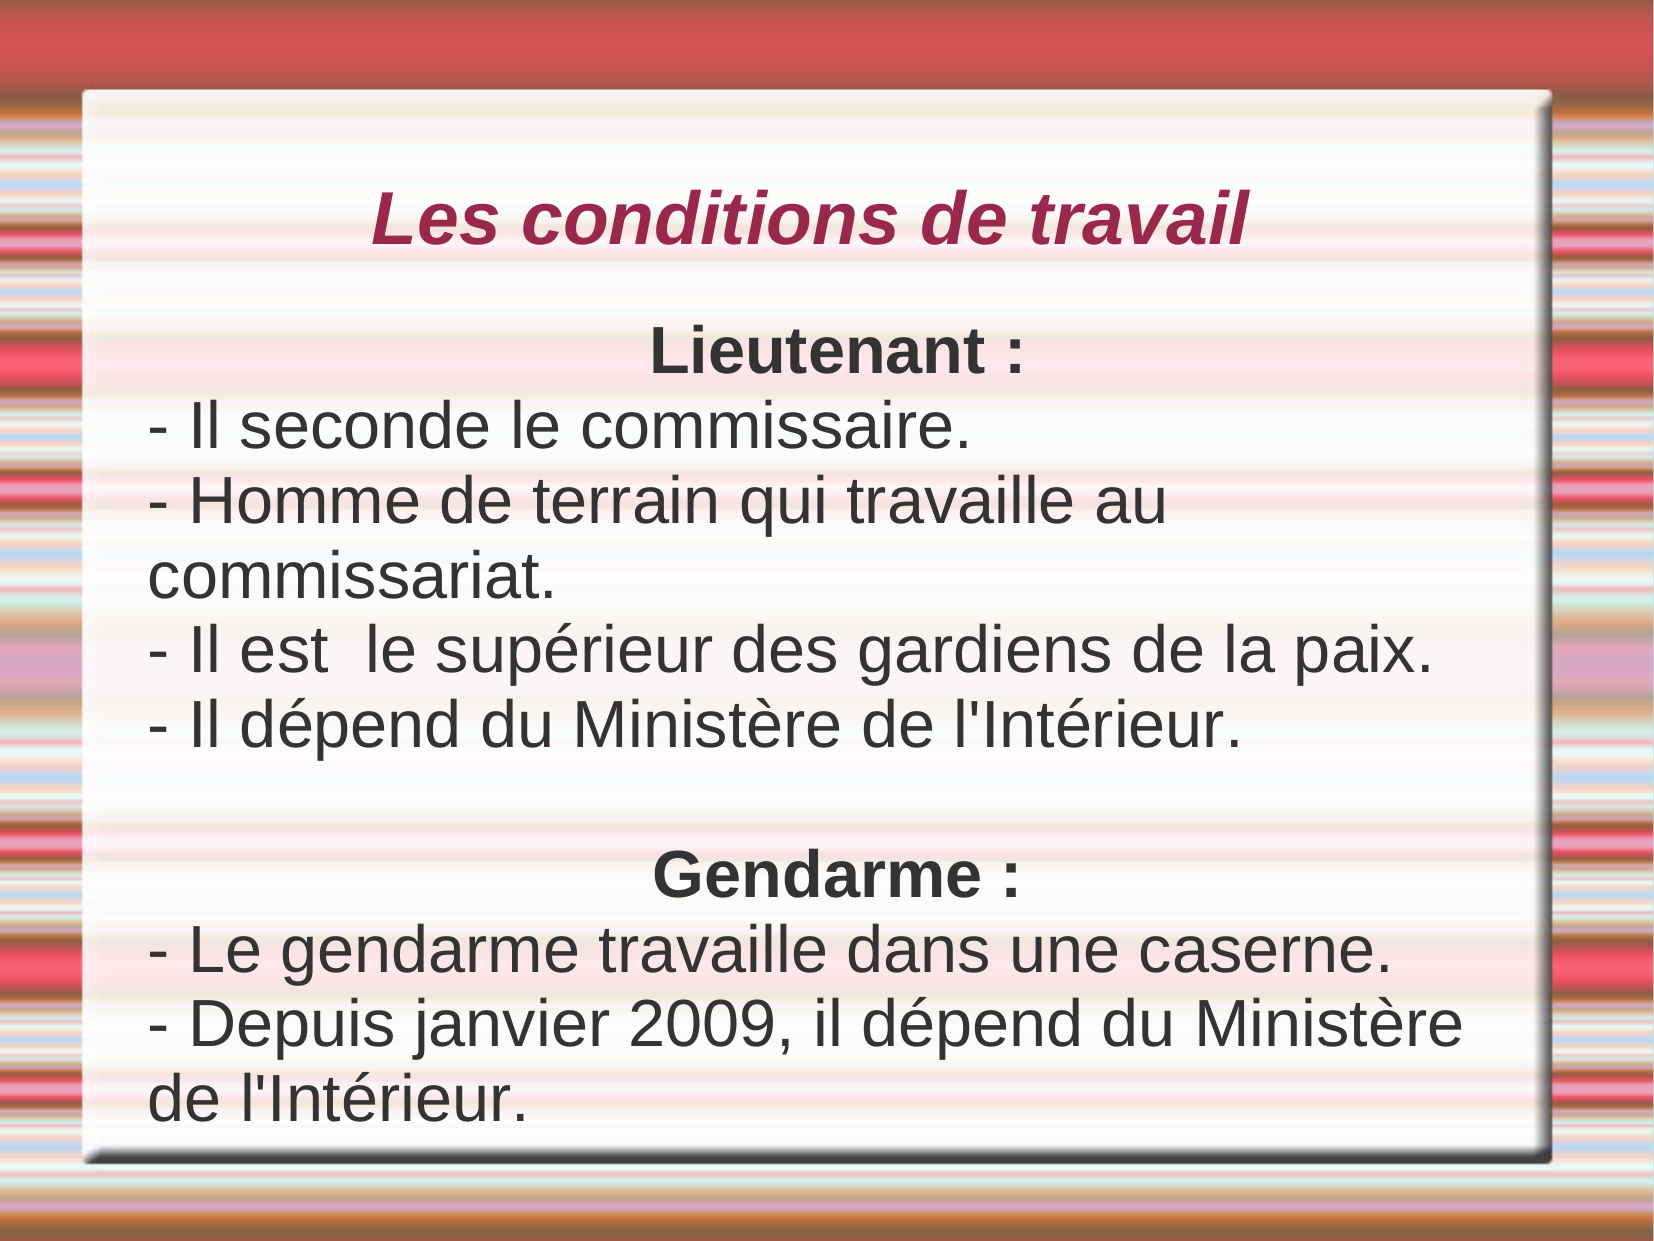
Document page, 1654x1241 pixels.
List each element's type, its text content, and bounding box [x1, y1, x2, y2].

list Lieutenant : - Il seconde le commissaire. - Homme de terrain qui travaille au commissariat. - Il est le supérieur des gardiens de la paix. - Il dépend du Ministère de l'Intérieur. Gendarme : - Le gendarme travaille dans une caserne. - Depuis janvier 2009, il dépend du Ministère de l'Intérieur. [147, 313, 1529, 1211]
picture [0, 0, 1654, 1241]
title Les conditions de travail [88, 114, 1534, 322]
